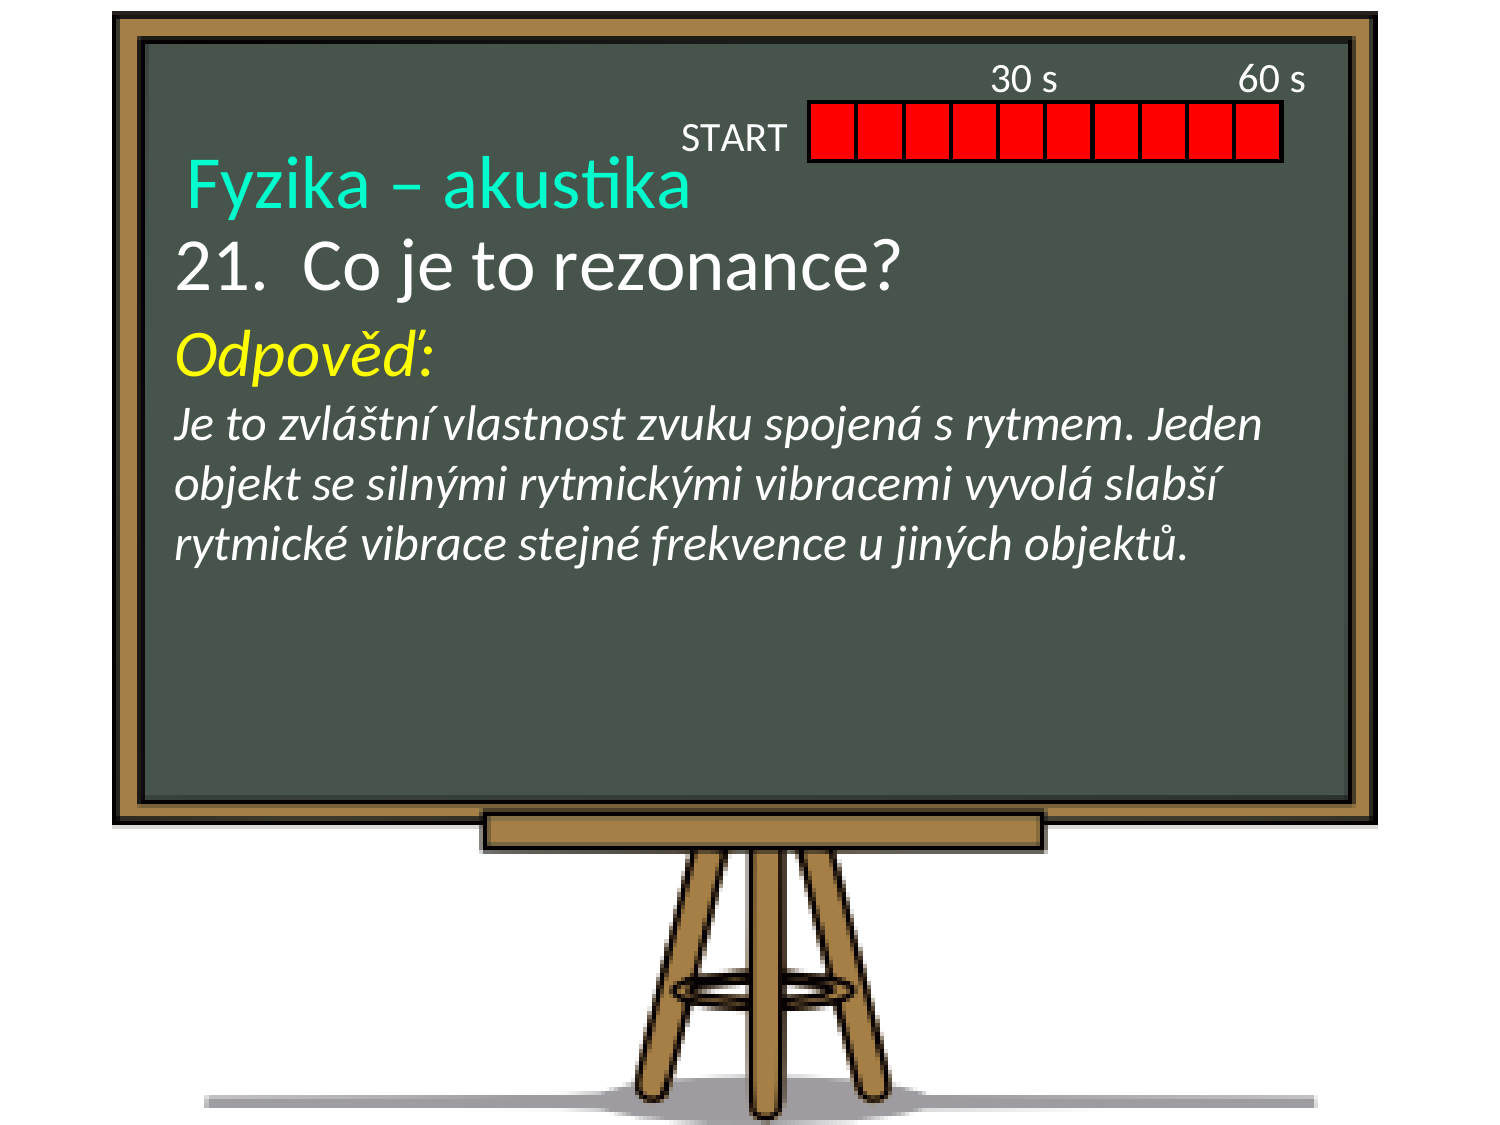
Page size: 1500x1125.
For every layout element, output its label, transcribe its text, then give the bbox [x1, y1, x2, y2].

text_box START [666, 101, 803, 168]
text_box Odpověď: Je to zvláštní vlastnost zvuku spojená s rytmem. Jeden objekt se silnými rytmickými vibracemi vyvolá slabší rytmické vibrace stejné frekvence u jiných objektů. [159, 302, 1306, 998]
text_box 21. Co je to rezonance? [159, 207, 1164, 302]
picture [112, 11, 1378, 1125]
text_box 60 s [1222, 42, 1321, 109]
text_box 30 s [975, 42, 1073, 109]
text_box [809, 101, 1282, 161]
text_box Fyzika – akustika [171, 125, 709, 231]
